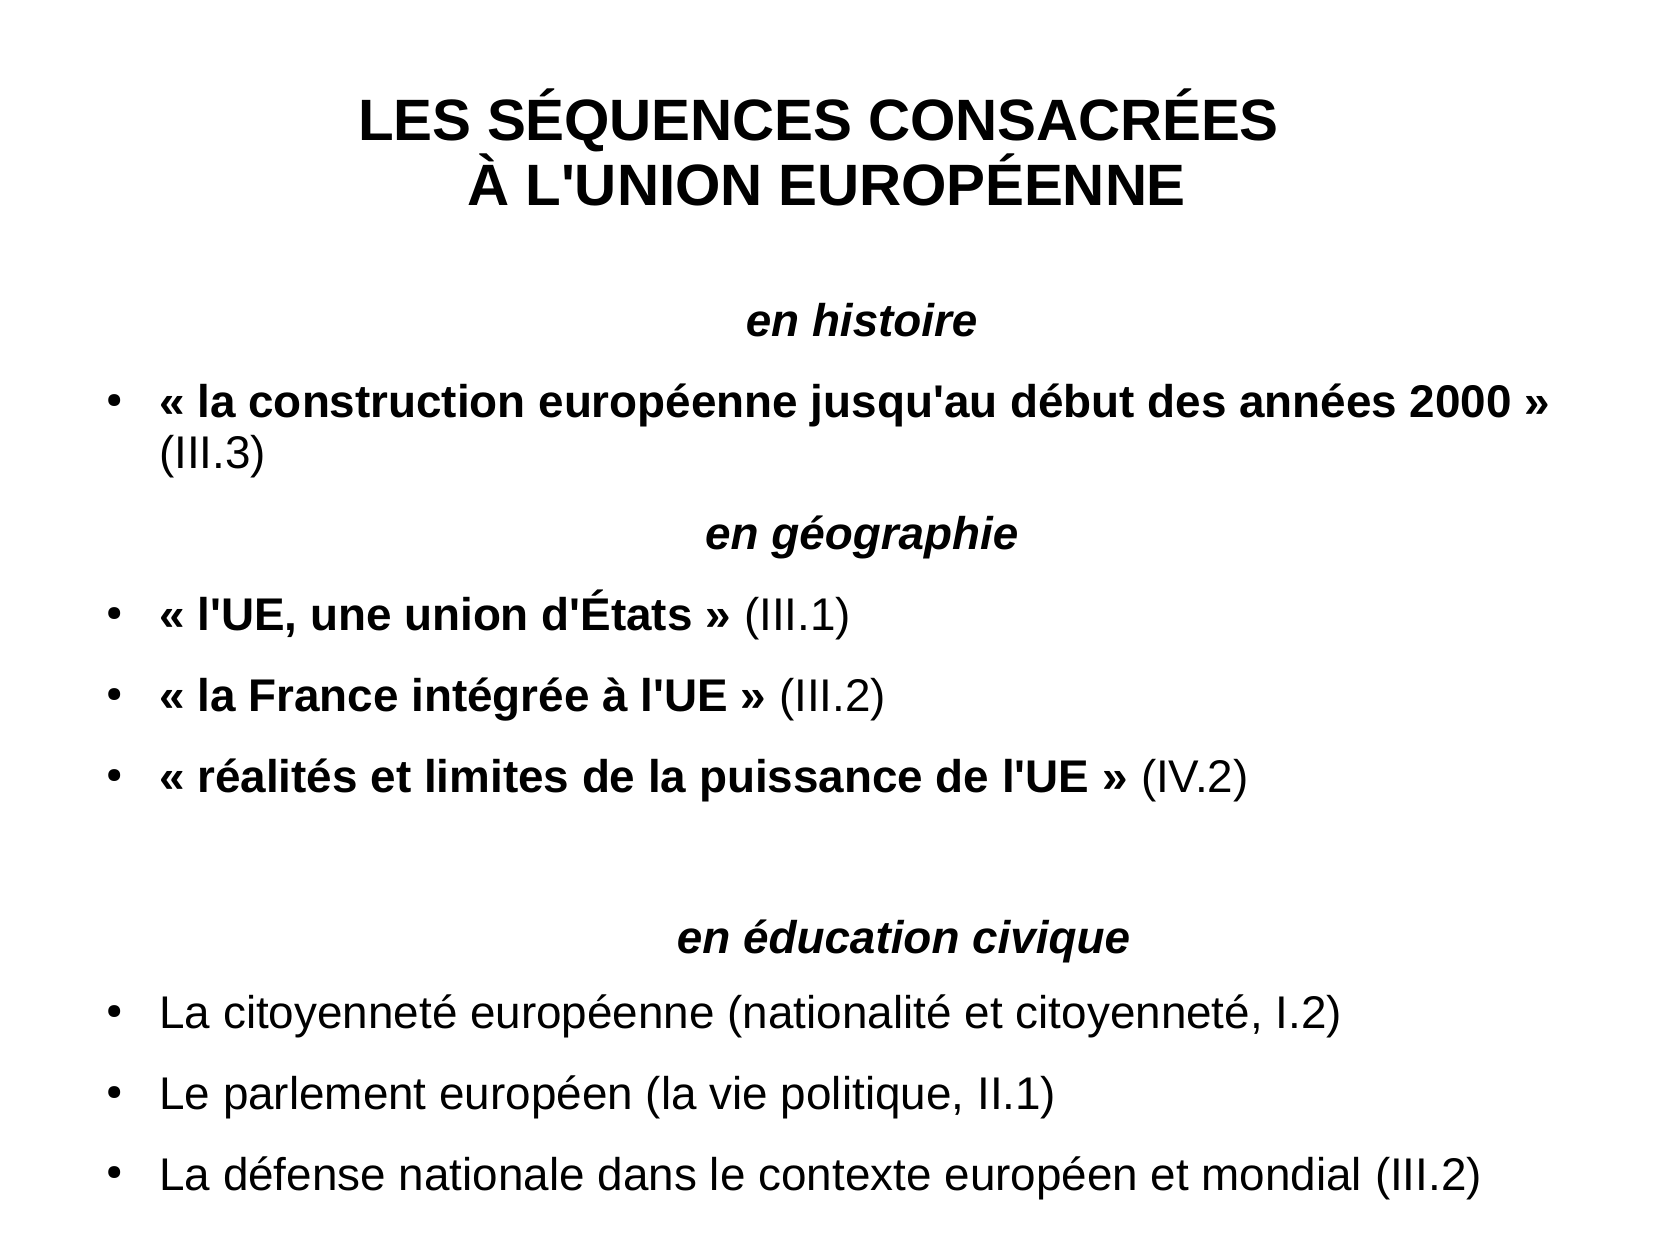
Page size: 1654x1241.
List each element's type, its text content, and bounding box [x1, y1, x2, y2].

list en histoire « la construction européenne jusqu'au début des années 2000 » (III.3) en géographie « l'UE, une union d'États » (III.1) « la France intégrée à l'UE » (III.2) « réalités et limites de la puissance de l'UE » (IV.2) en éducation civique La citoyenneté européenne (nationalité et citoyenneté, I.2) Le parlement européen (la vie politique, II.1) La défense nationale dans le contexte européen et mondial (III.2) [88, 295, 1577, 1241]
title LES SÉQUENCES CONSACRÉES À L'UNION EUROPÉENNE [82, 0, 1571, 382]
